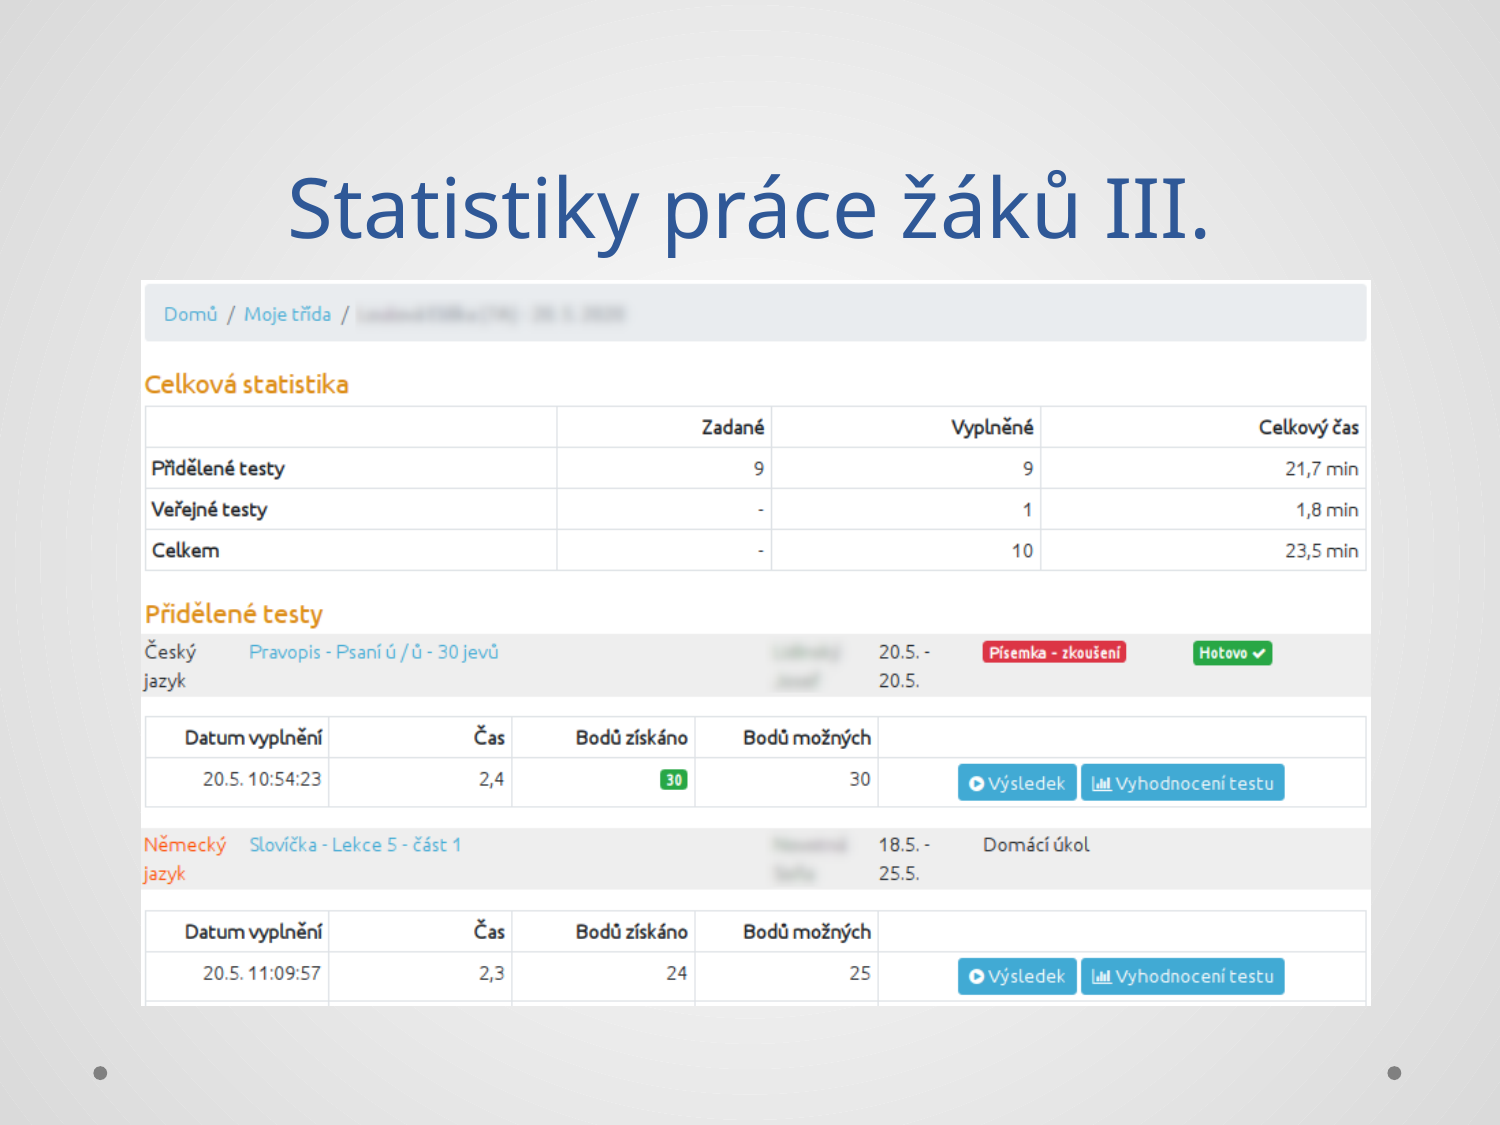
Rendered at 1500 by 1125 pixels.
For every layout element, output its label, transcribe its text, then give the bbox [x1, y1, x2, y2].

title Statistiky práce žáků III. [75, 0, 1425, 263]
picture [141, 280, 1371, 1006]
